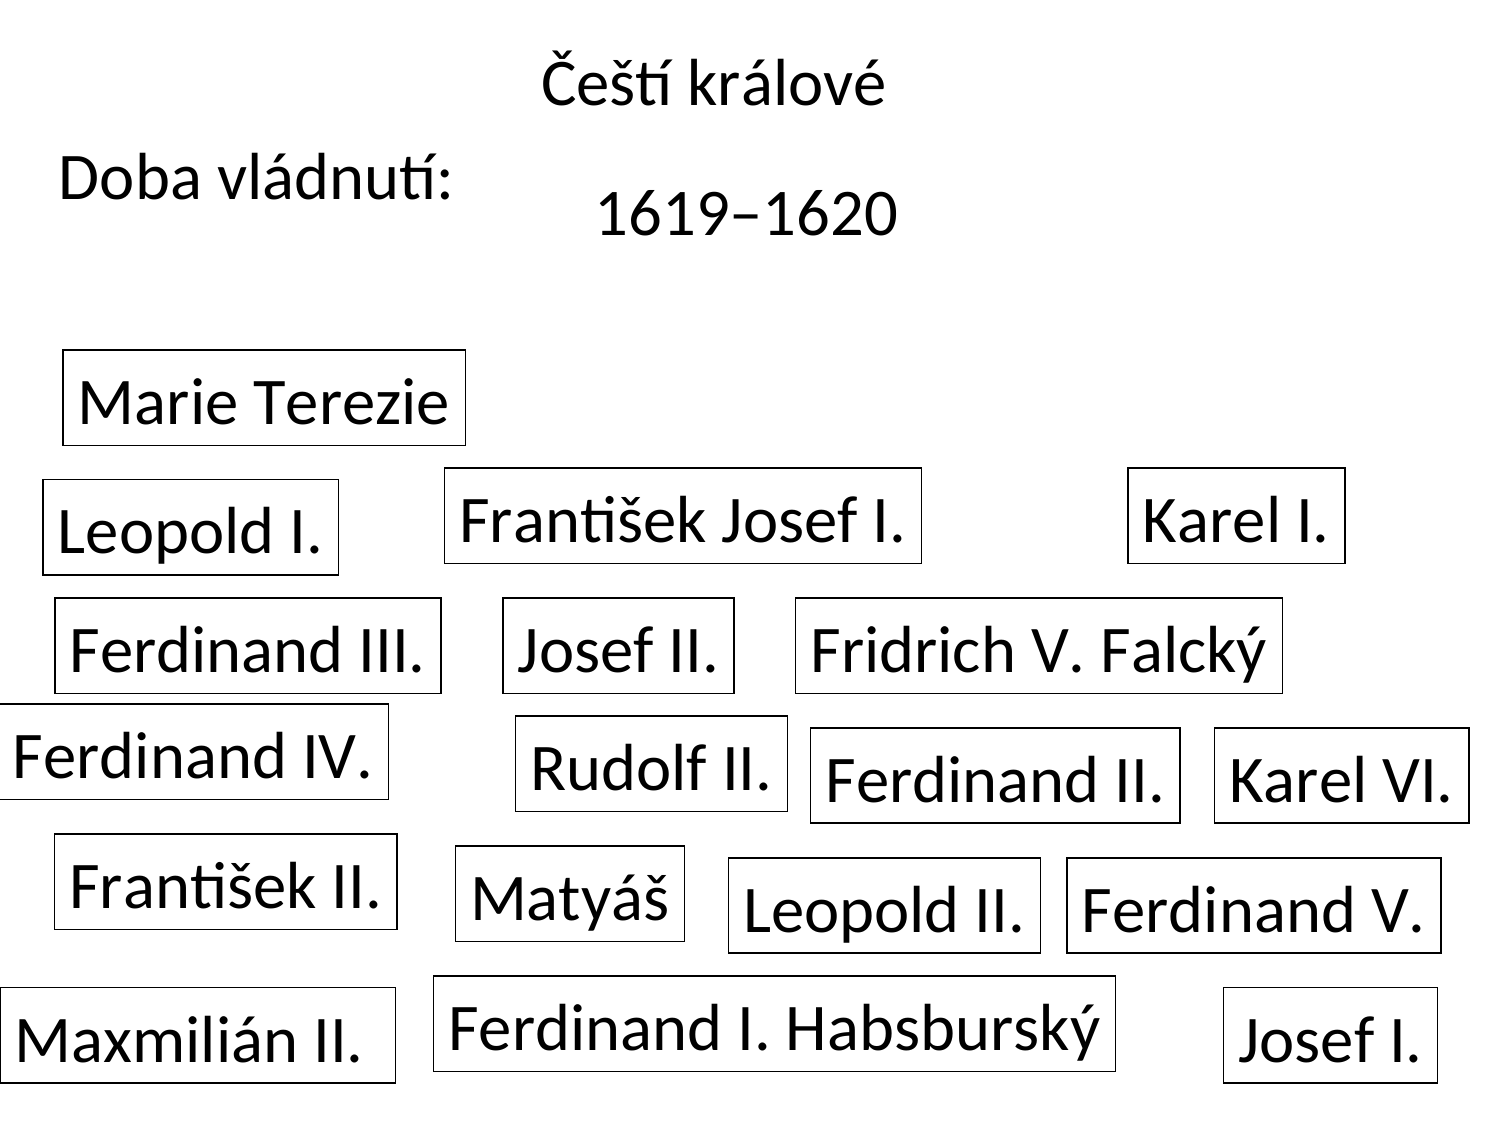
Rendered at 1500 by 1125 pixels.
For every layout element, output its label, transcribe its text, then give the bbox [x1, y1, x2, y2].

text_box Ferdinand V. [1067, 857, 1441, 954]
text_box Karel I. [1128, 467, 1345, 564]
text_box Doba vládnutí: [44, 125, 470, 221]
text_box Leopold I. [43, 479, 339, 576]
text_box Marie Terezie [63, 349, 466, 446]
text_box Matyáš [455, 846, 685, 942]
text_box Leopold II. [728, 857, 1041, 954]
text_box Karel VI. [1214, 727, 1469, 824]
text_box František Josef I. [444, 467, 922, 564]
text_box 1619–1620 [549, 160, 913, 257]
text_box Josef II. [503, 597, 735, 694]
text_box Čeští králové [526, 30, 903, 127]
text_box Ferdinand IV. [0, 704, 389, 800]
text_box Rudolf II. [515, 716, 788, 812]
text_box František II. [54, 834, 398, 930]
text_box Ferdinand I. Habsburský [433, 976, 1116, 1072]
text_box Ferdinand III. [54, 597, 442, 694]
text_box Maxmilián II. [0, 987, 396, 1084]
text_box Ferdinand II. [810, 727, 1181, 824]
text_box Josef I. [1223, 987, 1438, 1084]
text_box Fridrich V. Falcký [795, 597, 1283, 694]
